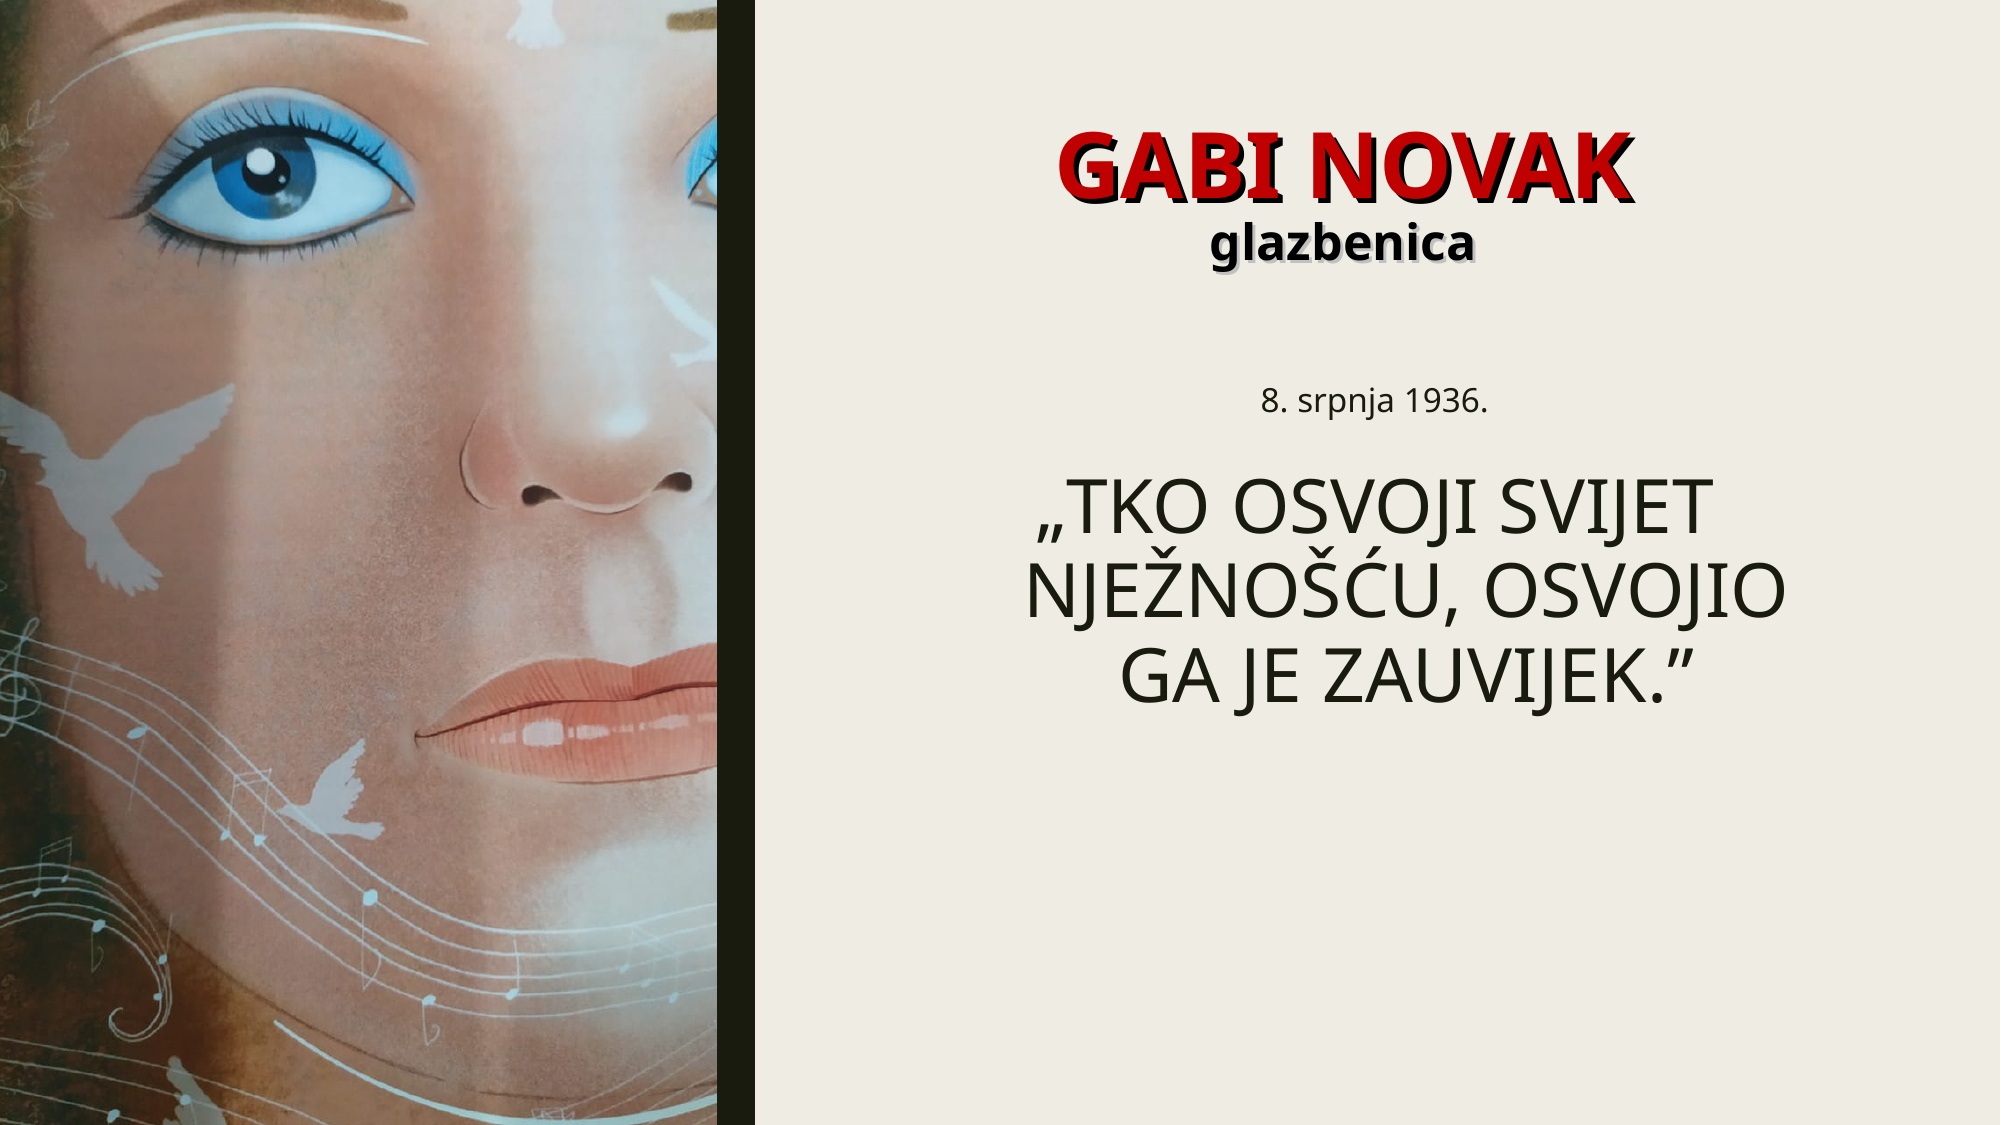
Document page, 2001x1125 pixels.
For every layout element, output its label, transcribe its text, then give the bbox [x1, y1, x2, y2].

picture [0, 0, 717, 1125]
text_box [717, 0, 2000, 1125]
list 8. srpnja 1936. „TKO OSVOJI SVIJET NJEŽNOŠĆU, OSVOJIO GA JE ZAUVIJEK.” [836, 375, 1851, 963]
title GABI NOVAK glazbenica [836, 112, 1851, 357]
